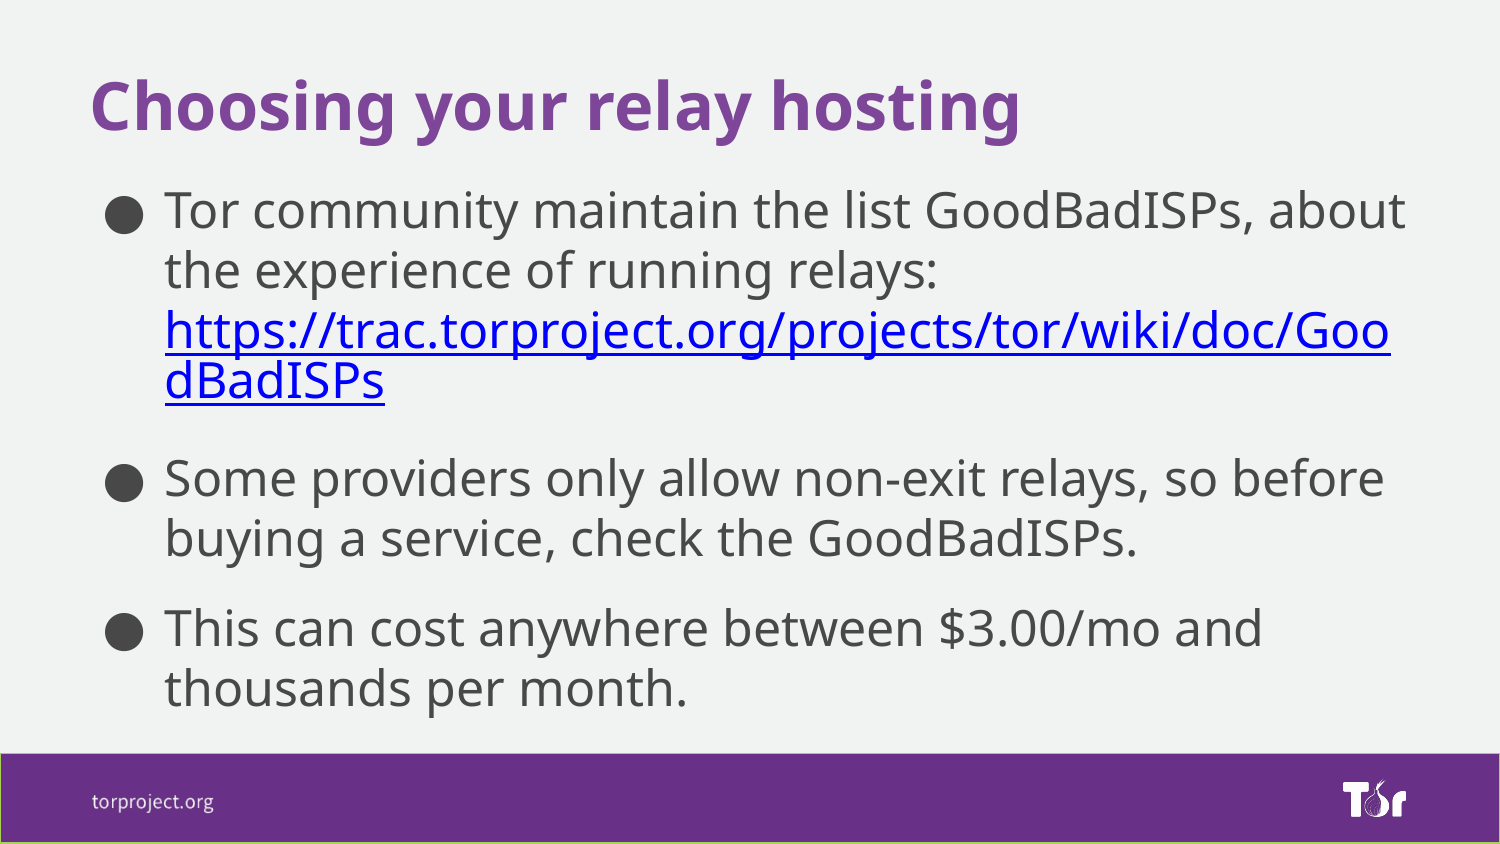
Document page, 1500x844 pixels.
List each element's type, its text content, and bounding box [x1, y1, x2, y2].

picture [75, 780, 604, 821]
text_box Choosing your relay hosting [75, 33, 1425, 171]
picture [1343, 778, 1406, 817]
text_box Tor community maintain the list GoodBadISPs, about the experience of running relays: https://trac.torproject.org/projects/tor/wiki/doc/GoodBadISPs Some providers only allow non-exit relays, so before buying a service, check the GoodBadISPs. This can cost anywhere between $3.00/mo and thousands per month. [75, 171, 1425, 728]
